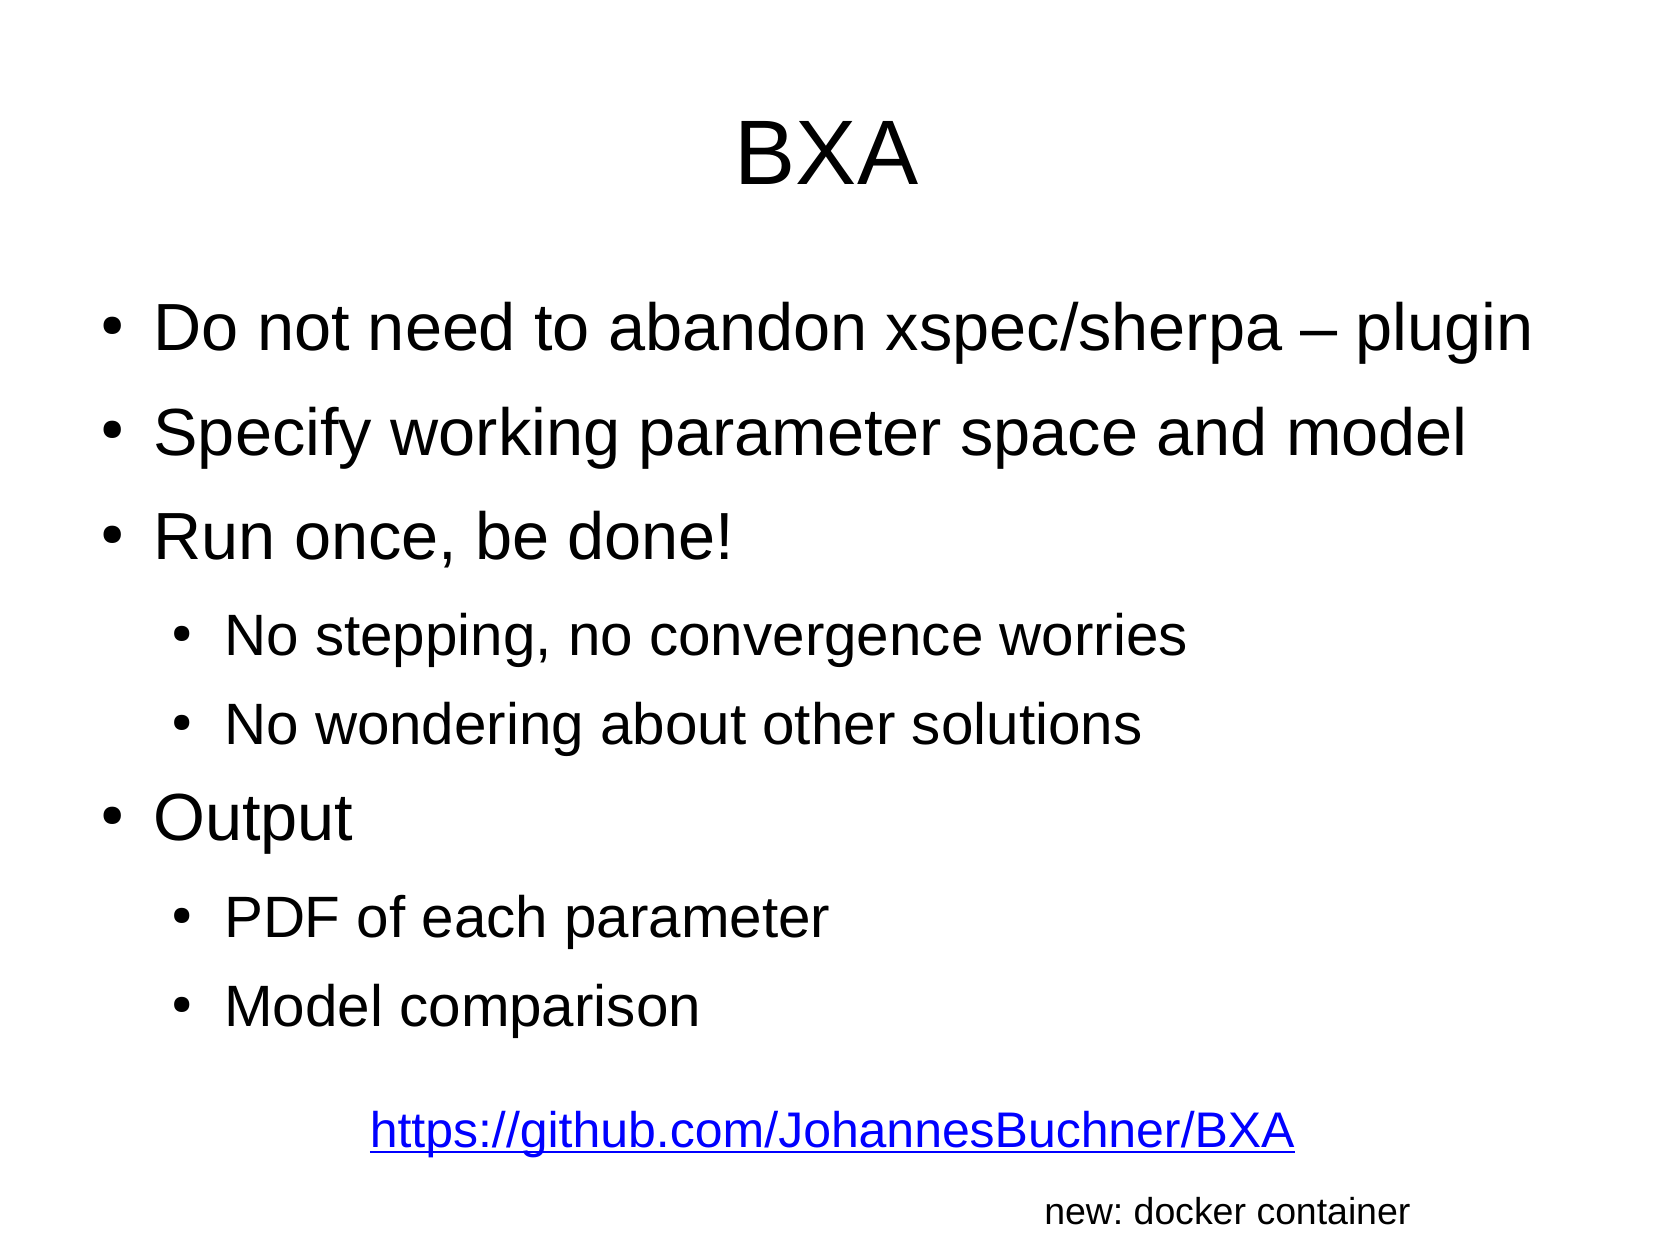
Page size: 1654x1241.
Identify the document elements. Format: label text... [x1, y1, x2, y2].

text_box new: docker container [915, 1183, 1426, 1241]
text_box https://github.com/JohannesBuchner/BXA [150, 1095, 1516, 1194]
list Do not need to abandon xspec/sherpa – plugin Specify working parameter space and model Run once, be done! No stepping, no convergence worries No wondering about other solutions Output PDF of each parameter Model comparison [82, 290, 1571, 1039]
title BXA [82, 49, 1571, 257]
